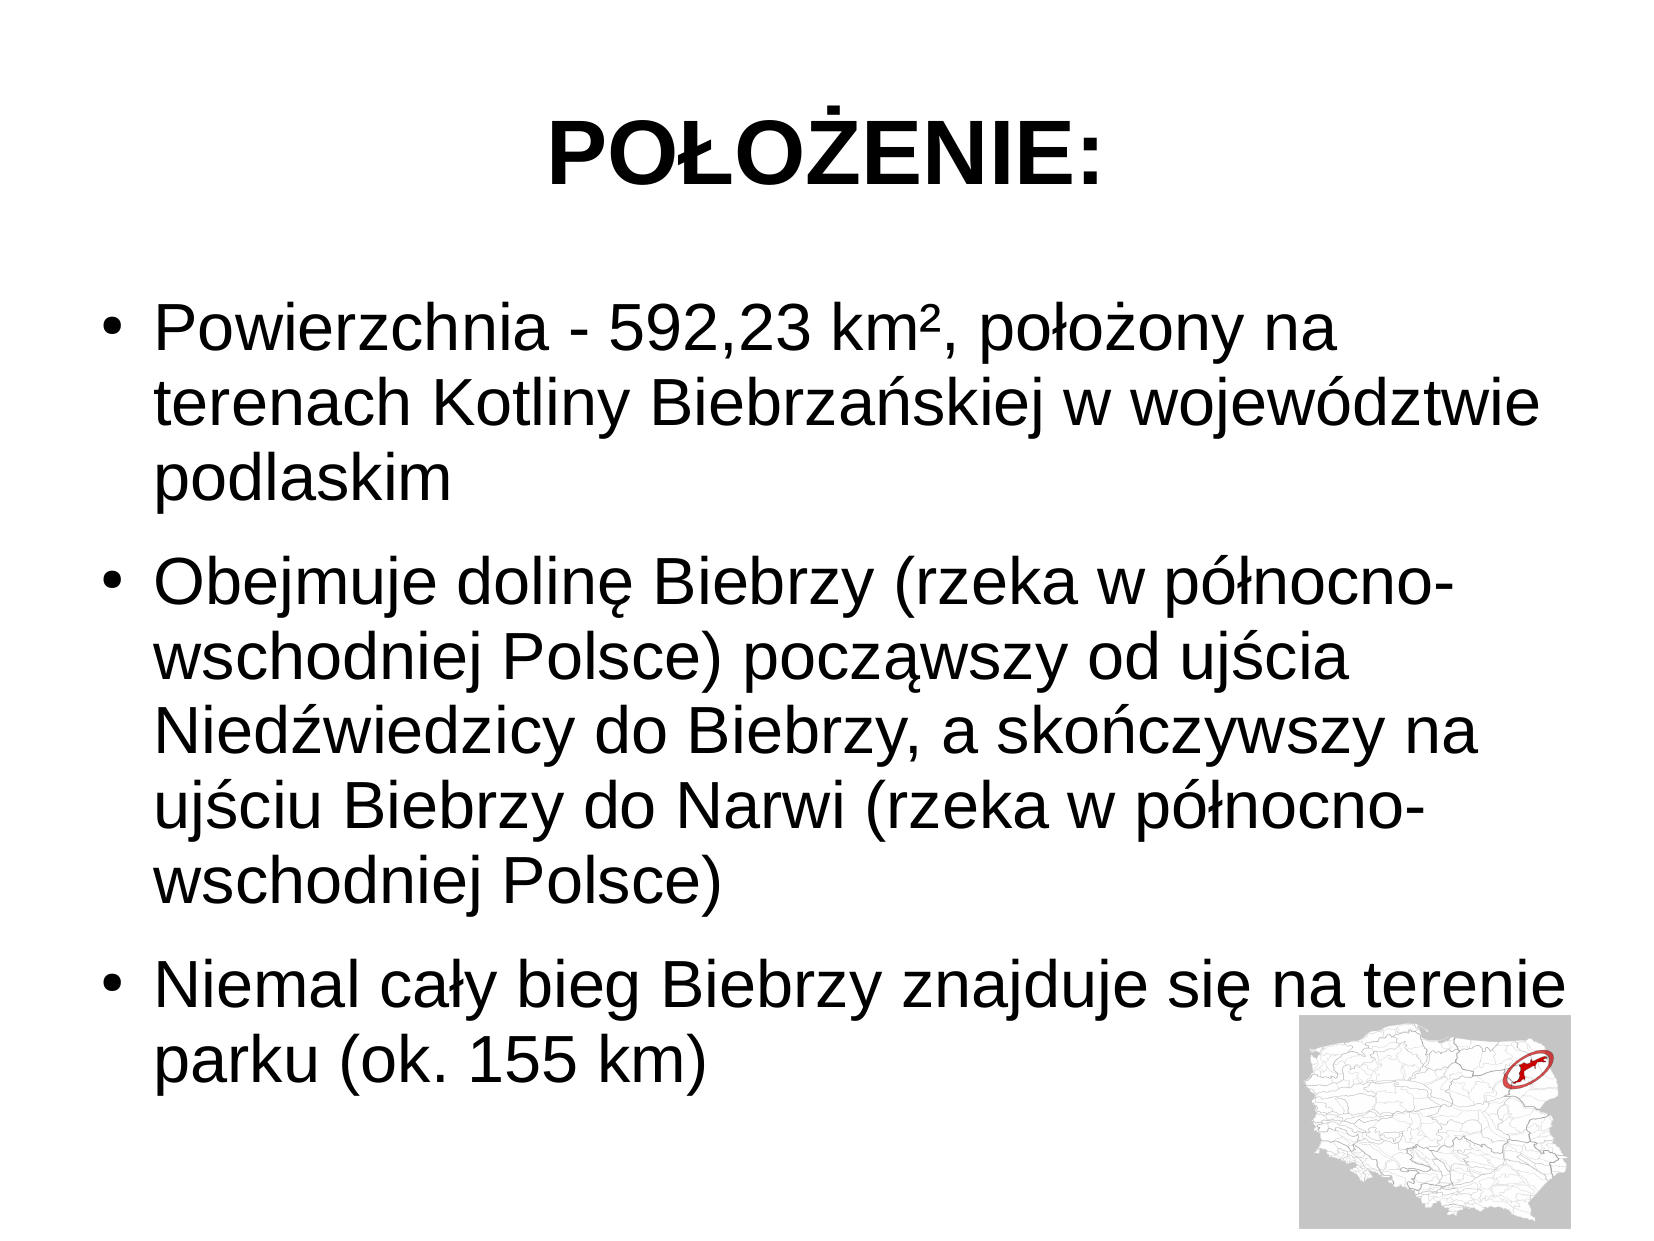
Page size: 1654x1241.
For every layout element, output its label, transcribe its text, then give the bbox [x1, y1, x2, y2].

picture [1299, 1015, 1571, 1229]
list Powierzchnia - 592,23 km², położony na terenach Kotliny Biebrzańskiej w województwie podlaskim Obejmuje dolinę Biebrzy (rzeka w północno-wschodniej Polsce) począwszy od ujścia Niedźwiedzicy do Biebrzy, a skończywszy na ujściu Biebrzy do Narwi (rzeka w północno-wschodniej Polsce) Niemal cały bieg Biebrzy znajduje się na terenie parku (ok. 155 km) [82, 290, 1571, 1202]
title POŁOŻENIE: [82, 49, 1571, 257]
